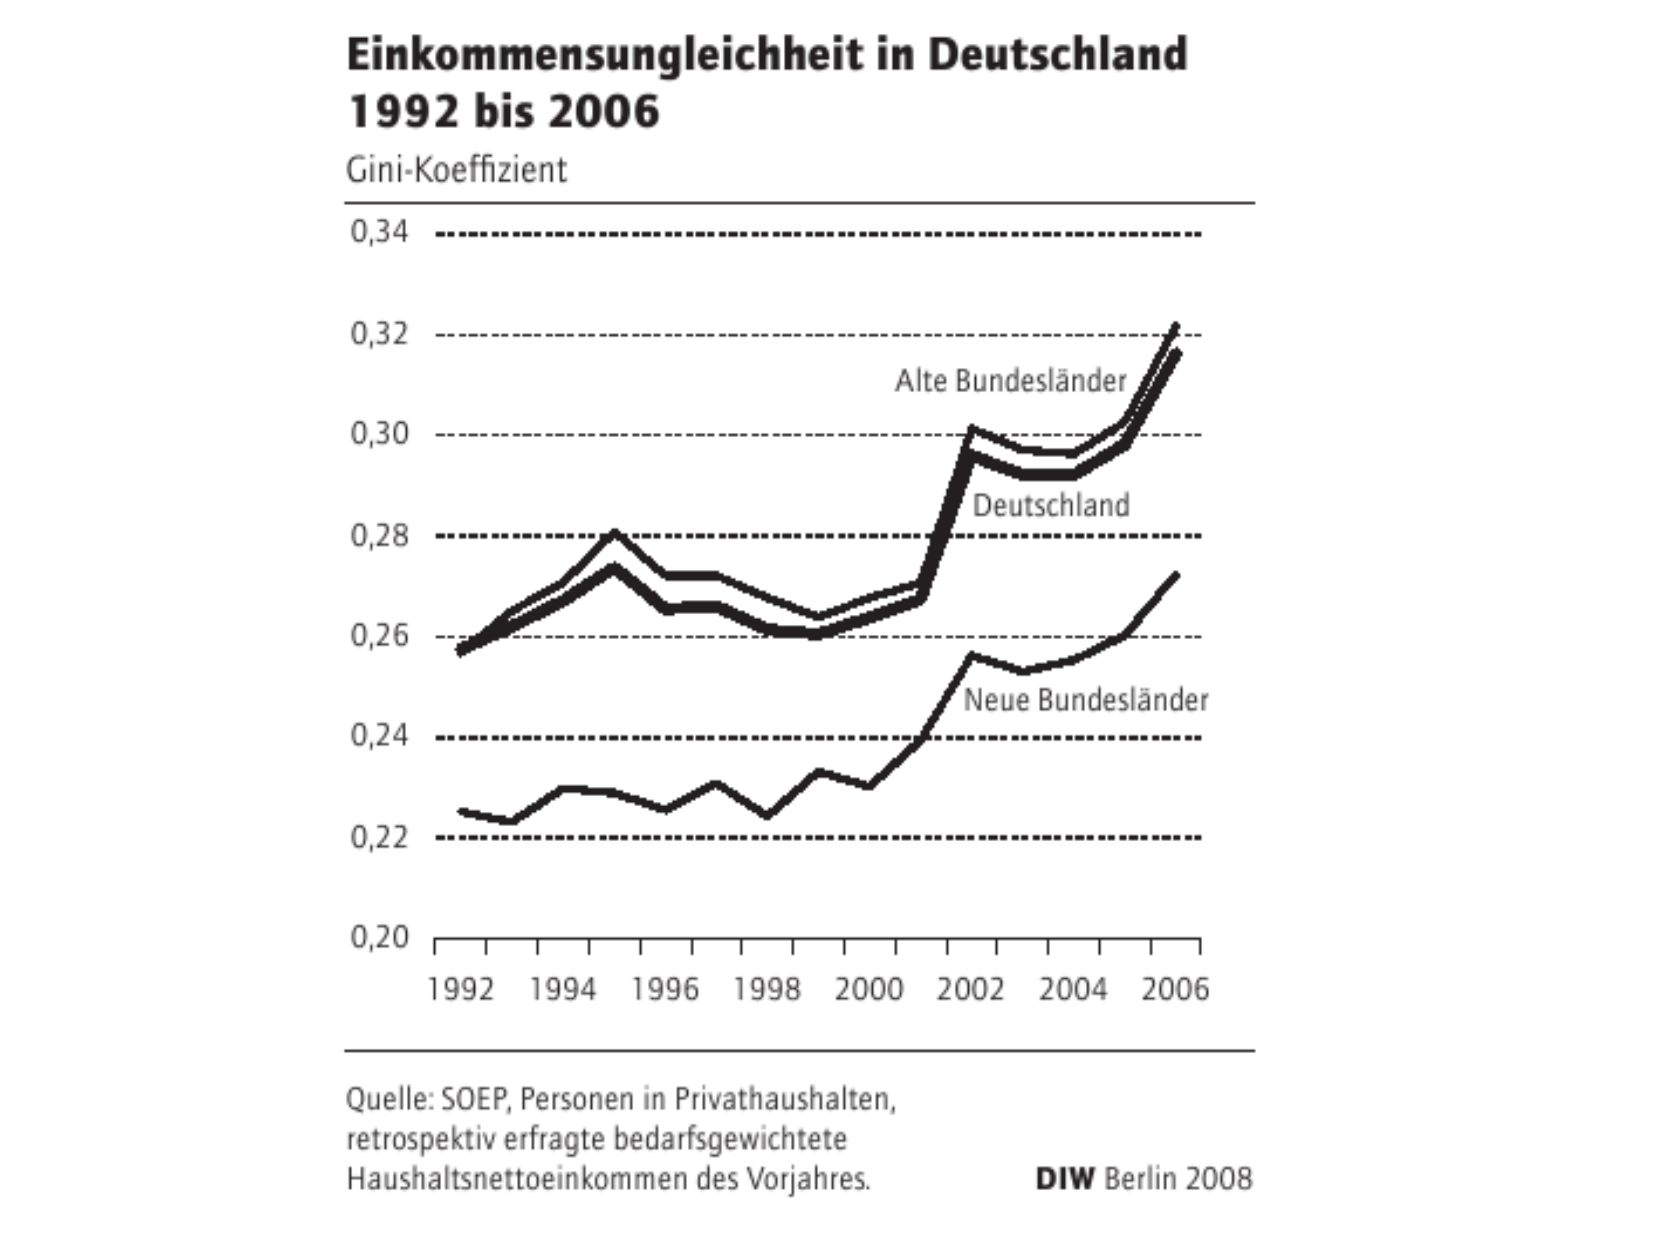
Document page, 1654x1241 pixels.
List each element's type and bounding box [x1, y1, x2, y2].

picture [324, 23, 1270, 1205]
